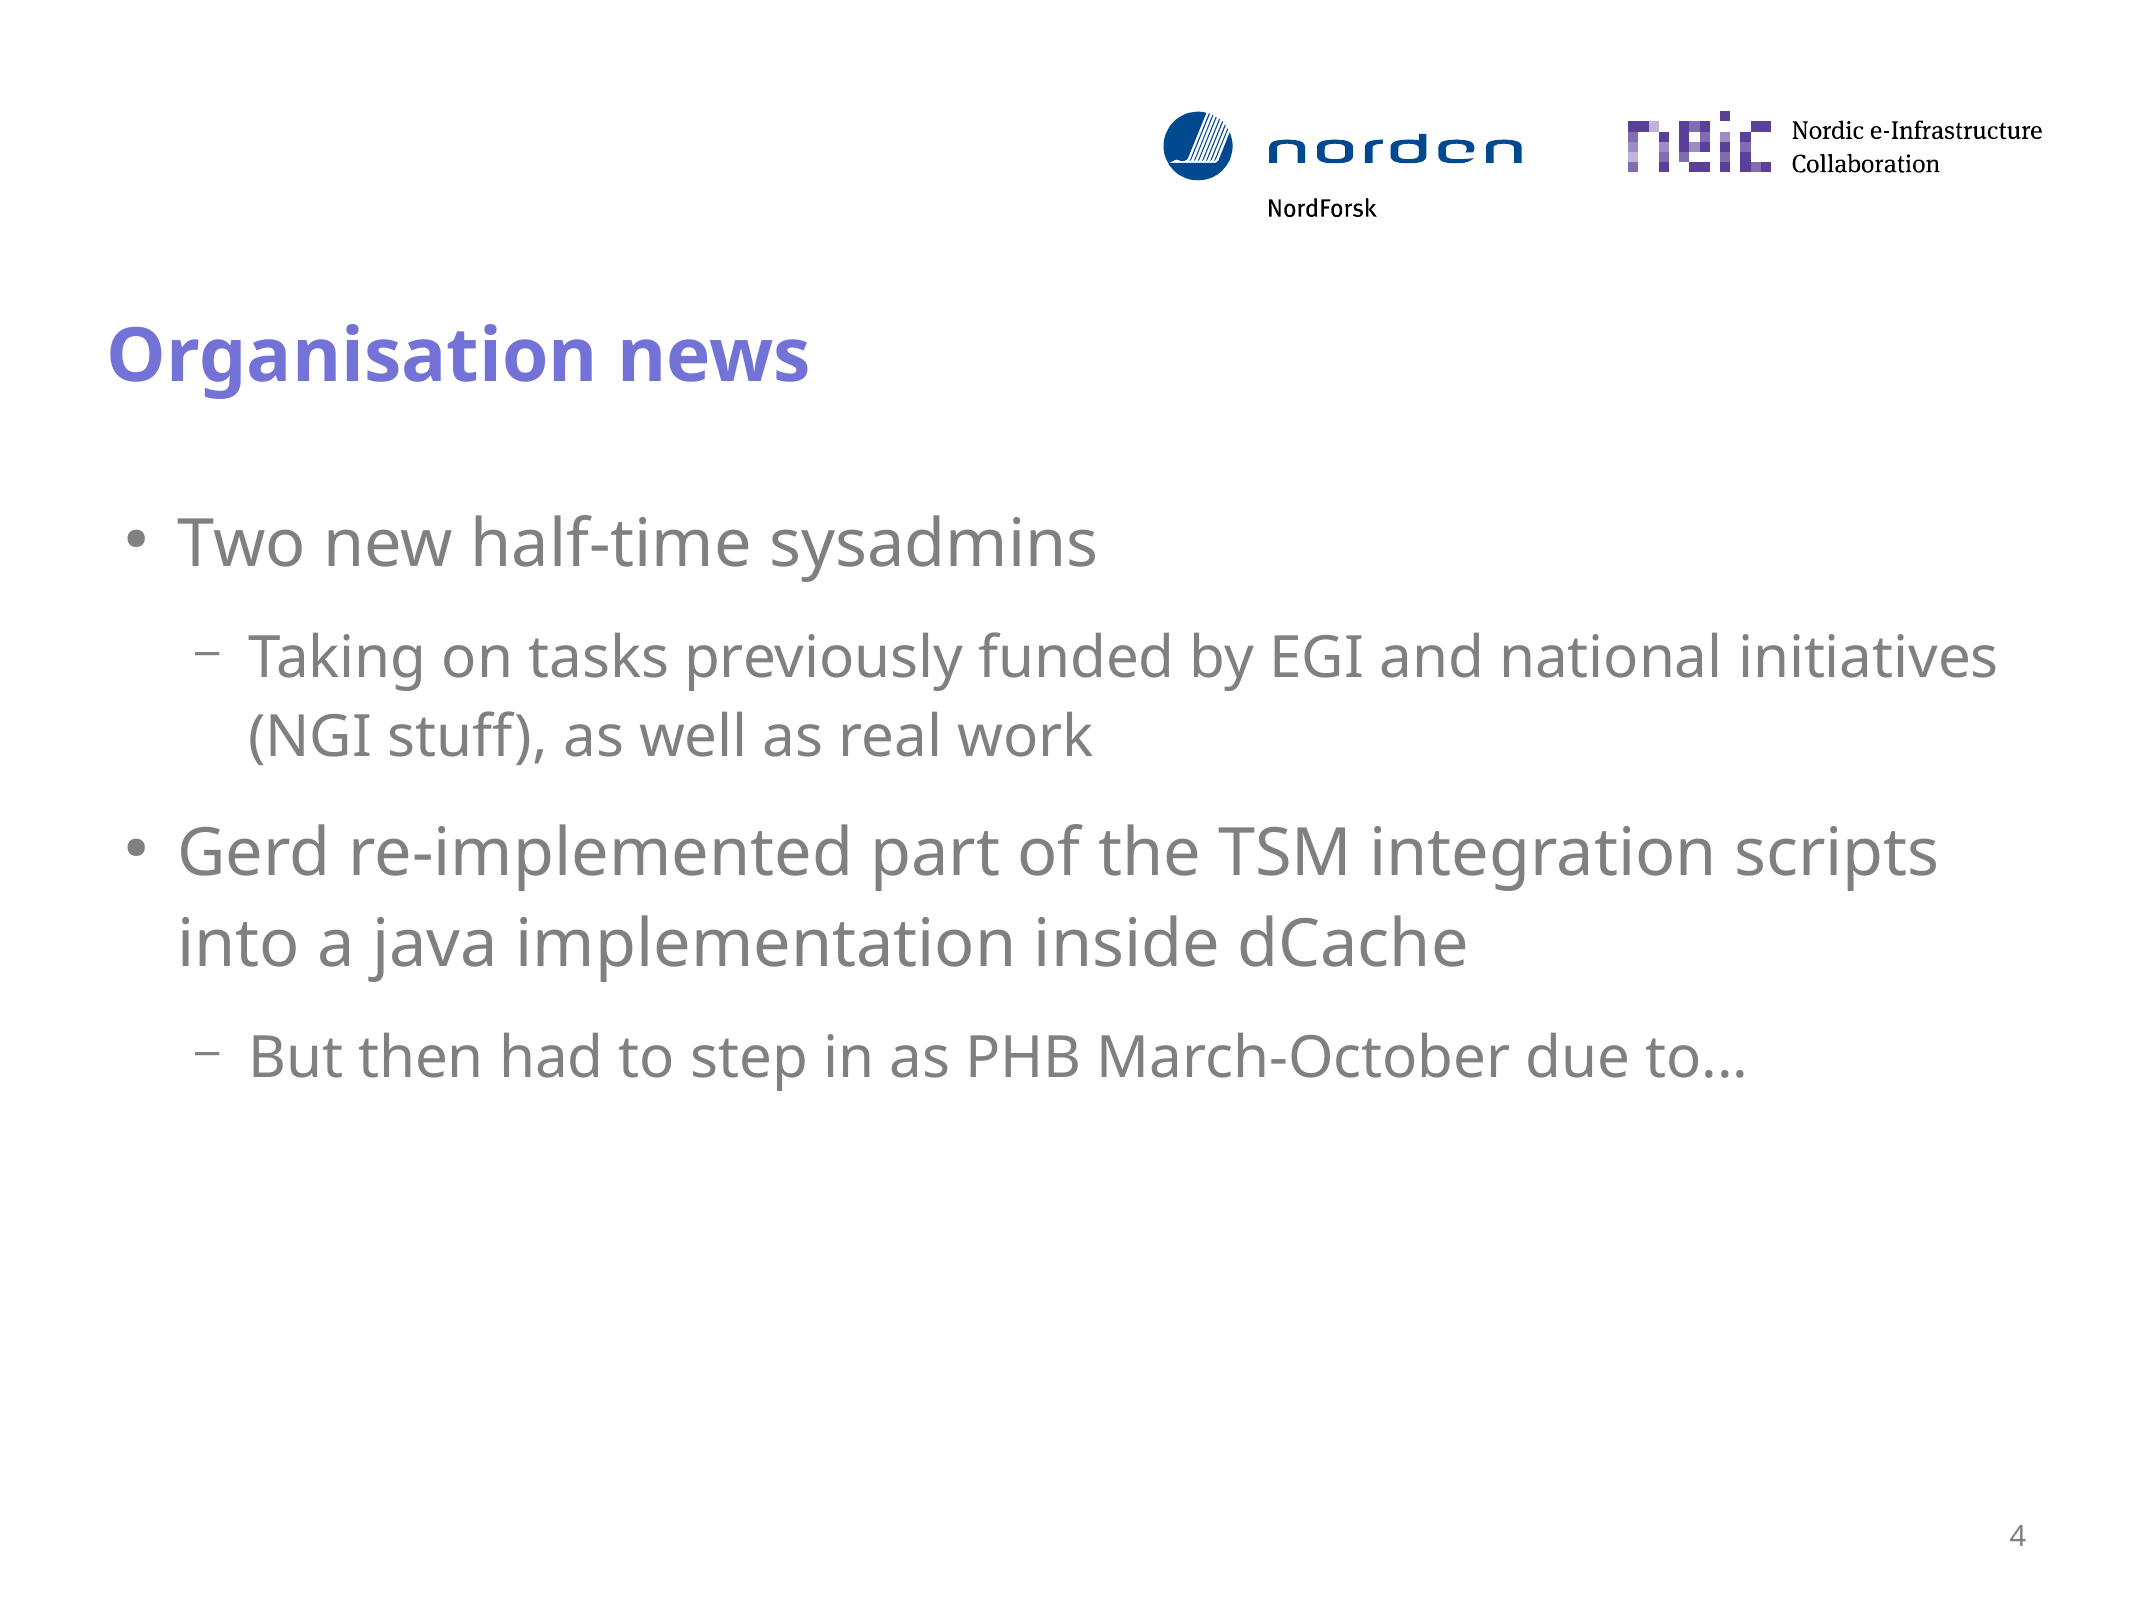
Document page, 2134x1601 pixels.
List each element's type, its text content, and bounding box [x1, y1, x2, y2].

title Organisation news [106, 262, 2027, 444]
list Two new half-time sysadmins Taking on tasks previously funded by EGI and national initiatives (NGI stuff), as well as real work Gerd re-implemented part of the TSM integration scripts into a java implementation inside dCache But then had to step in as PHB March-October due to... [106, 495, 2027, 1424]
